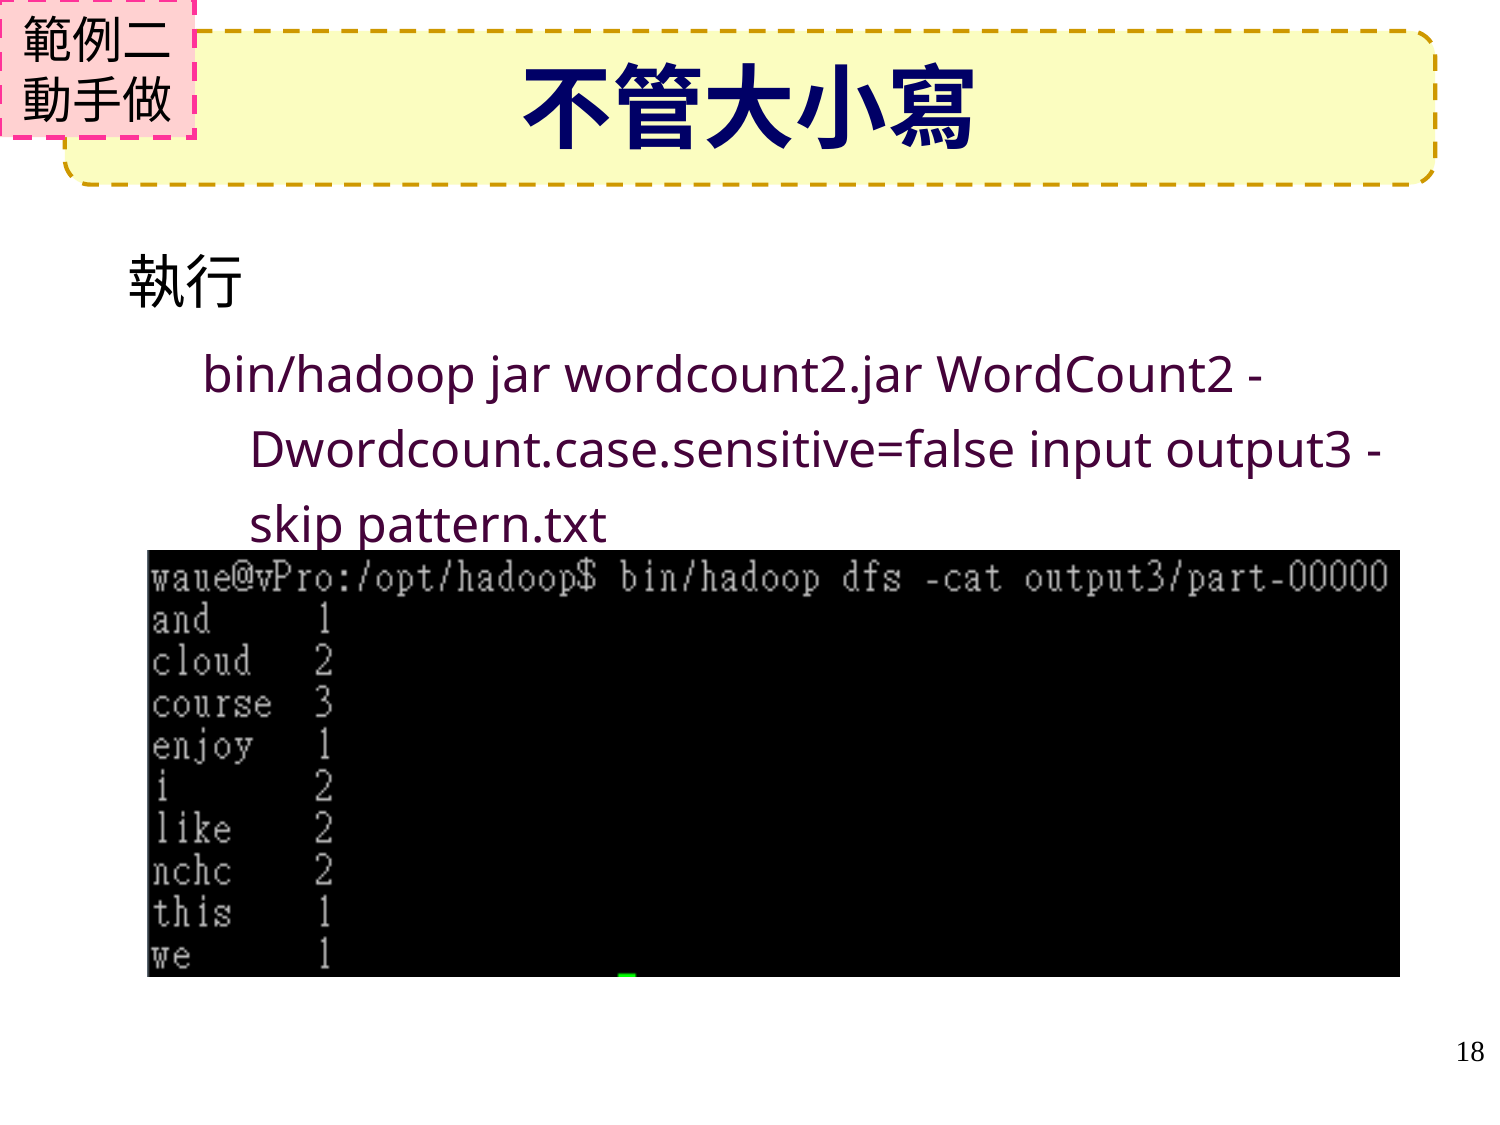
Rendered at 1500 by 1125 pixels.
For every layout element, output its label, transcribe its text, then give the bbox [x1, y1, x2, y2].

text_box [147, 550, 1400, 977]
list 執行 bin/hadoop jar wordcount2.jar WordCount2 -Dwordcount.case.sensitive=false input output3 -skip pattern.txt [112, 219, 1400, 601]
title 不管大小寫 [112, 30, 1388, 173]
text_box <編號> [1324, 1025, 1500, 1101]
text_box 範例二 動手做 [0, 0, 195, 138]
